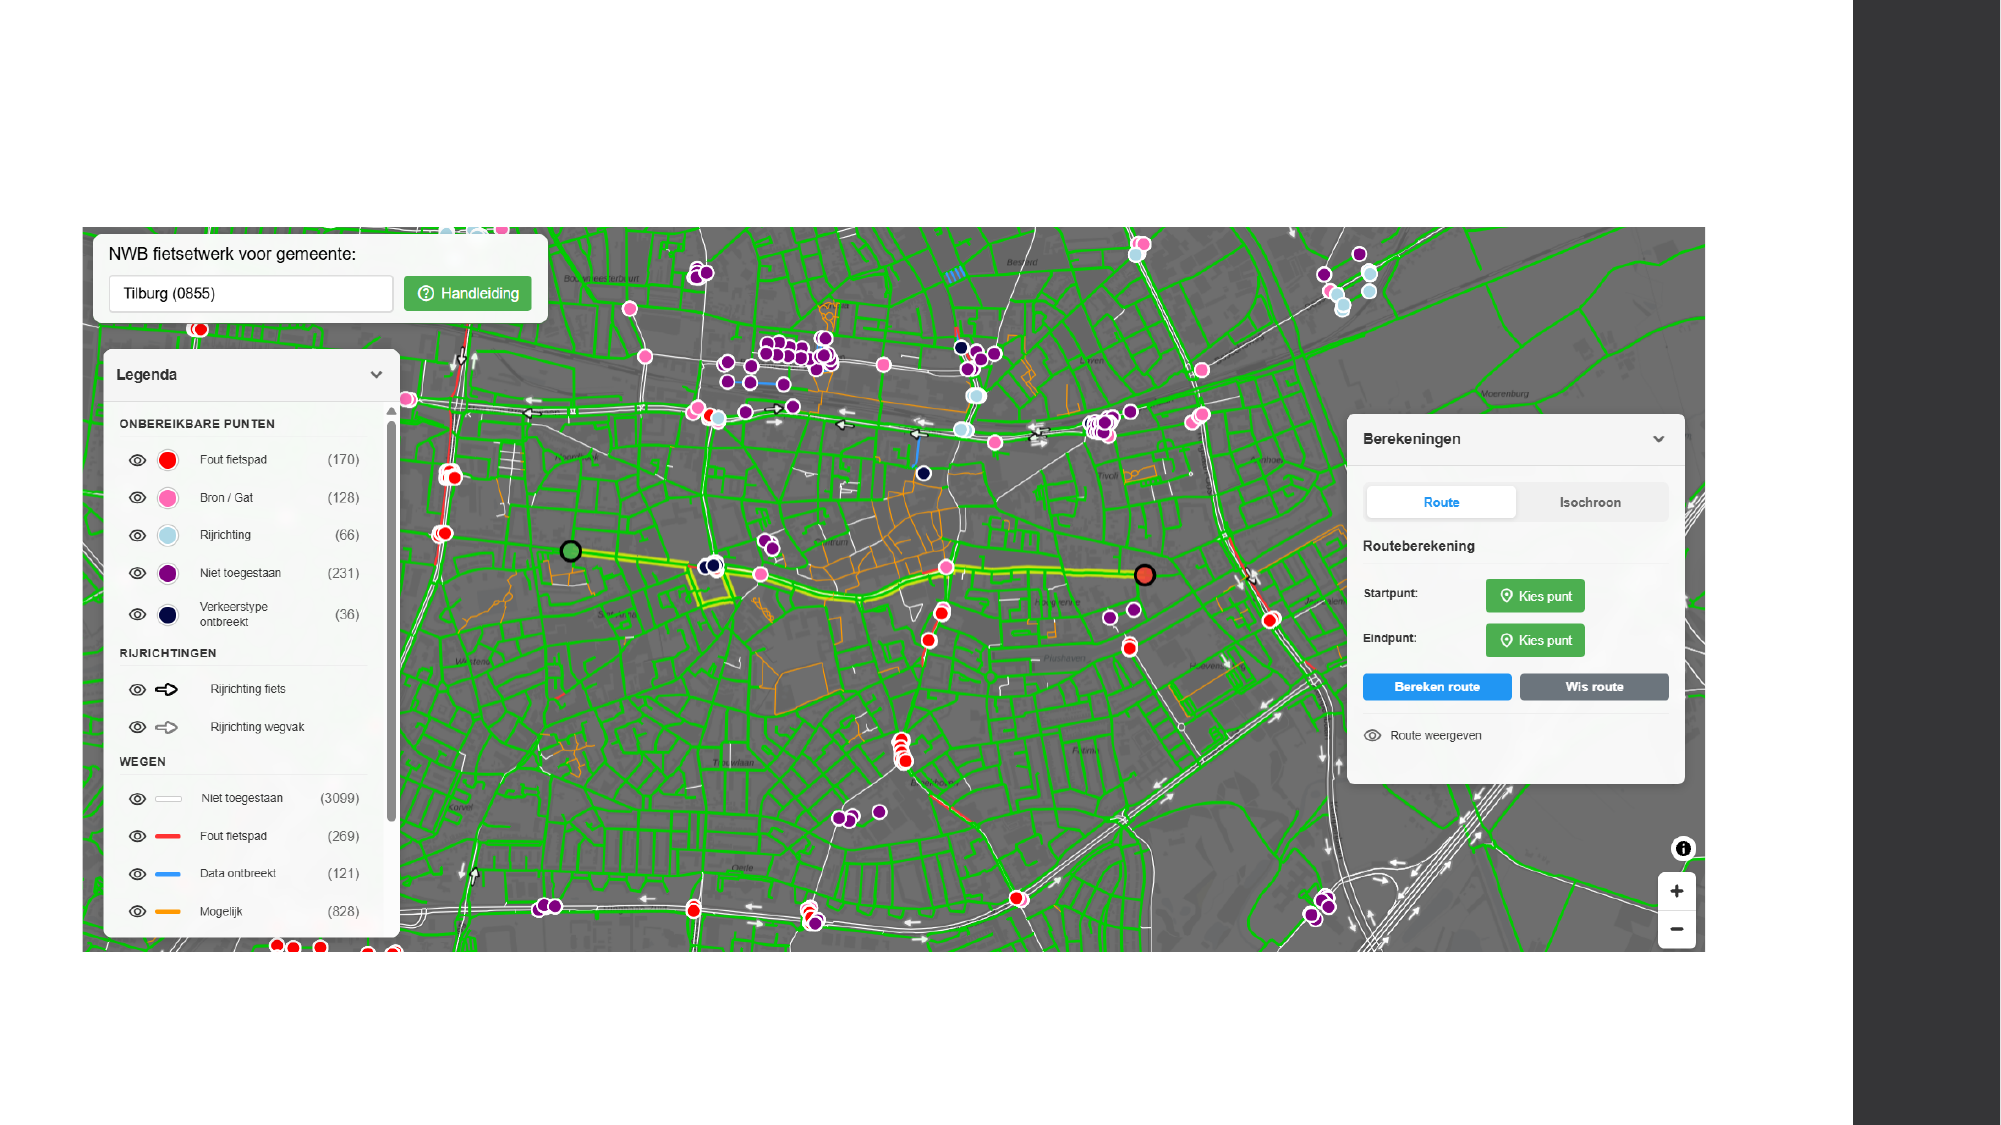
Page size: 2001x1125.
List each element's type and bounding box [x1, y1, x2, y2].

picture [82, 227, 1706, 952]
